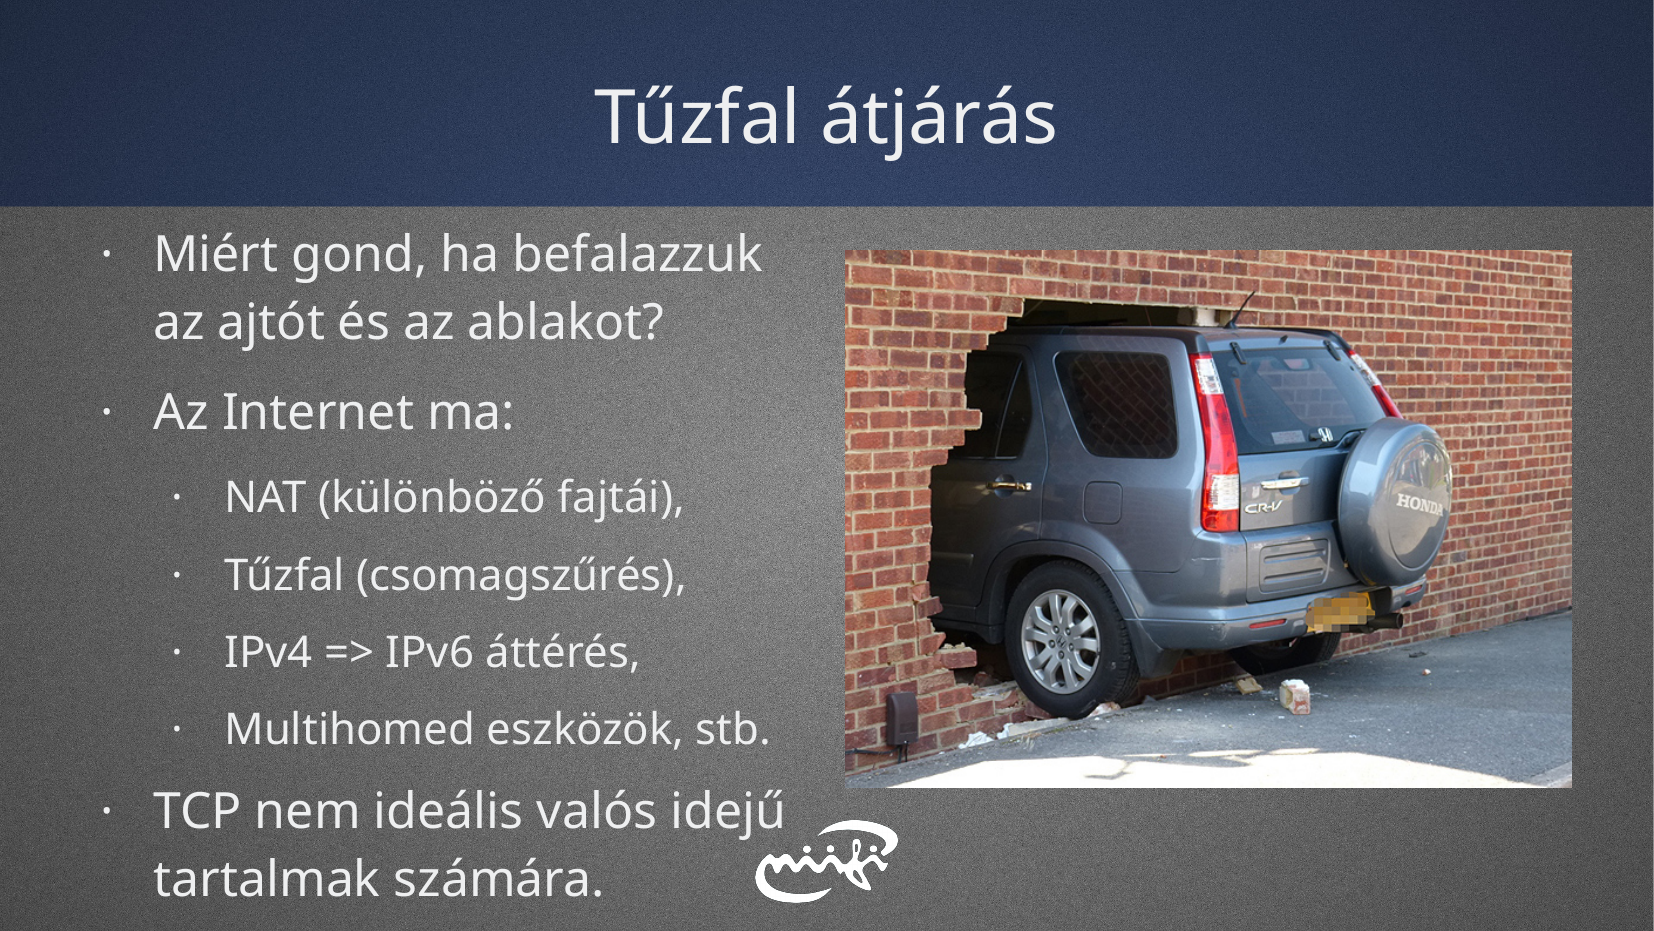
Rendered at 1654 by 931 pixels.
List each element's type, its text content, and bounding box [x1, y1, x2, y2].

title Tűzfal átjárás [82, 36, 1571, 193]
picture [0, 0, 1654, 931]
list Miért gond, ha befalazzuk az ajtót és az ablakot? Az Internet ma: NAT (különböző fajtái), Tűzfal (csomagszűrés), IPv4 => IPv6 áttérés, Multihomed eszközök, stb. TCP nem ideális valós idejű tartalmak számára. [82, 217, 809, 911]
